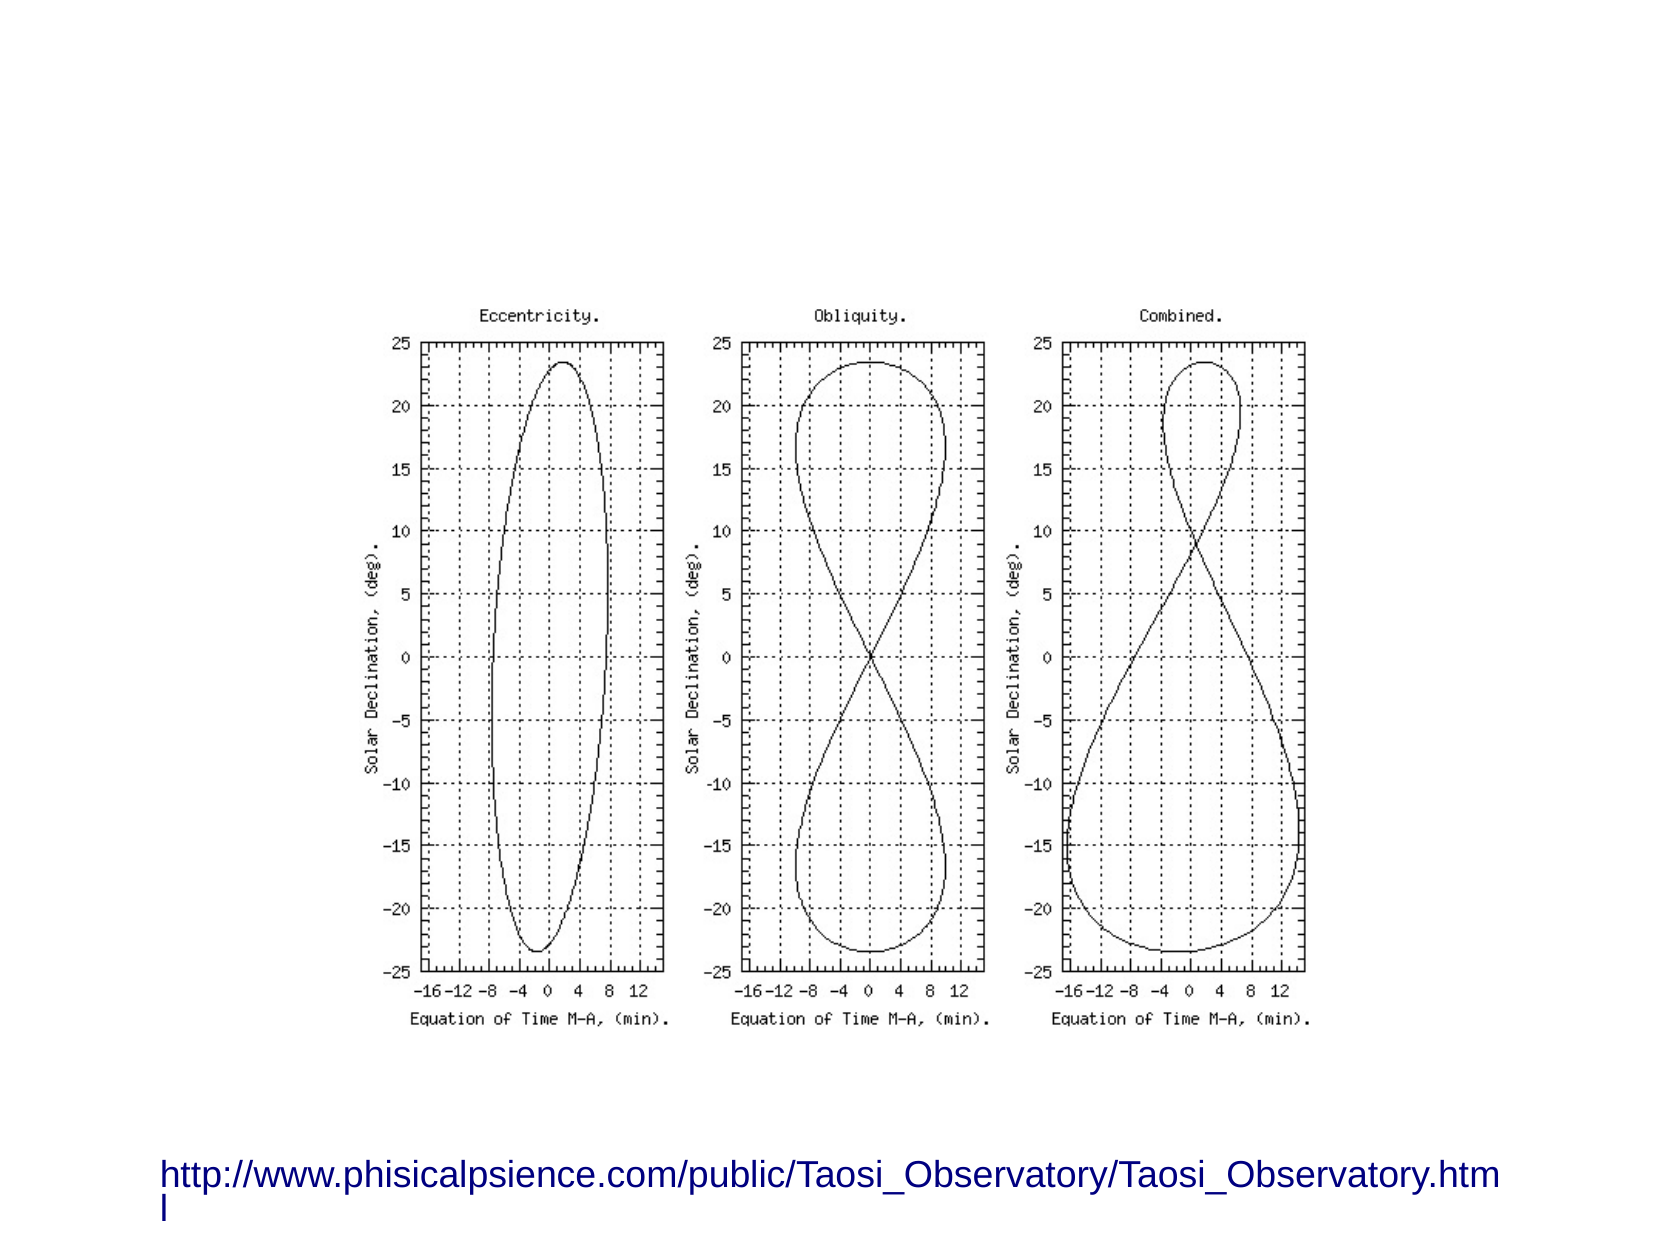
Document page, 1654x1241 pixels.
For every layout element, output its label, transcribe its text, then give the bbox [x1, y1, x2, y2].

picture [359, 308, 1312, 1028]
text_box http://www.phisicalpsience.com/public/Taosi_Observatory/Taosi_Observatory.html [144, 1145, 1524, 1203]
